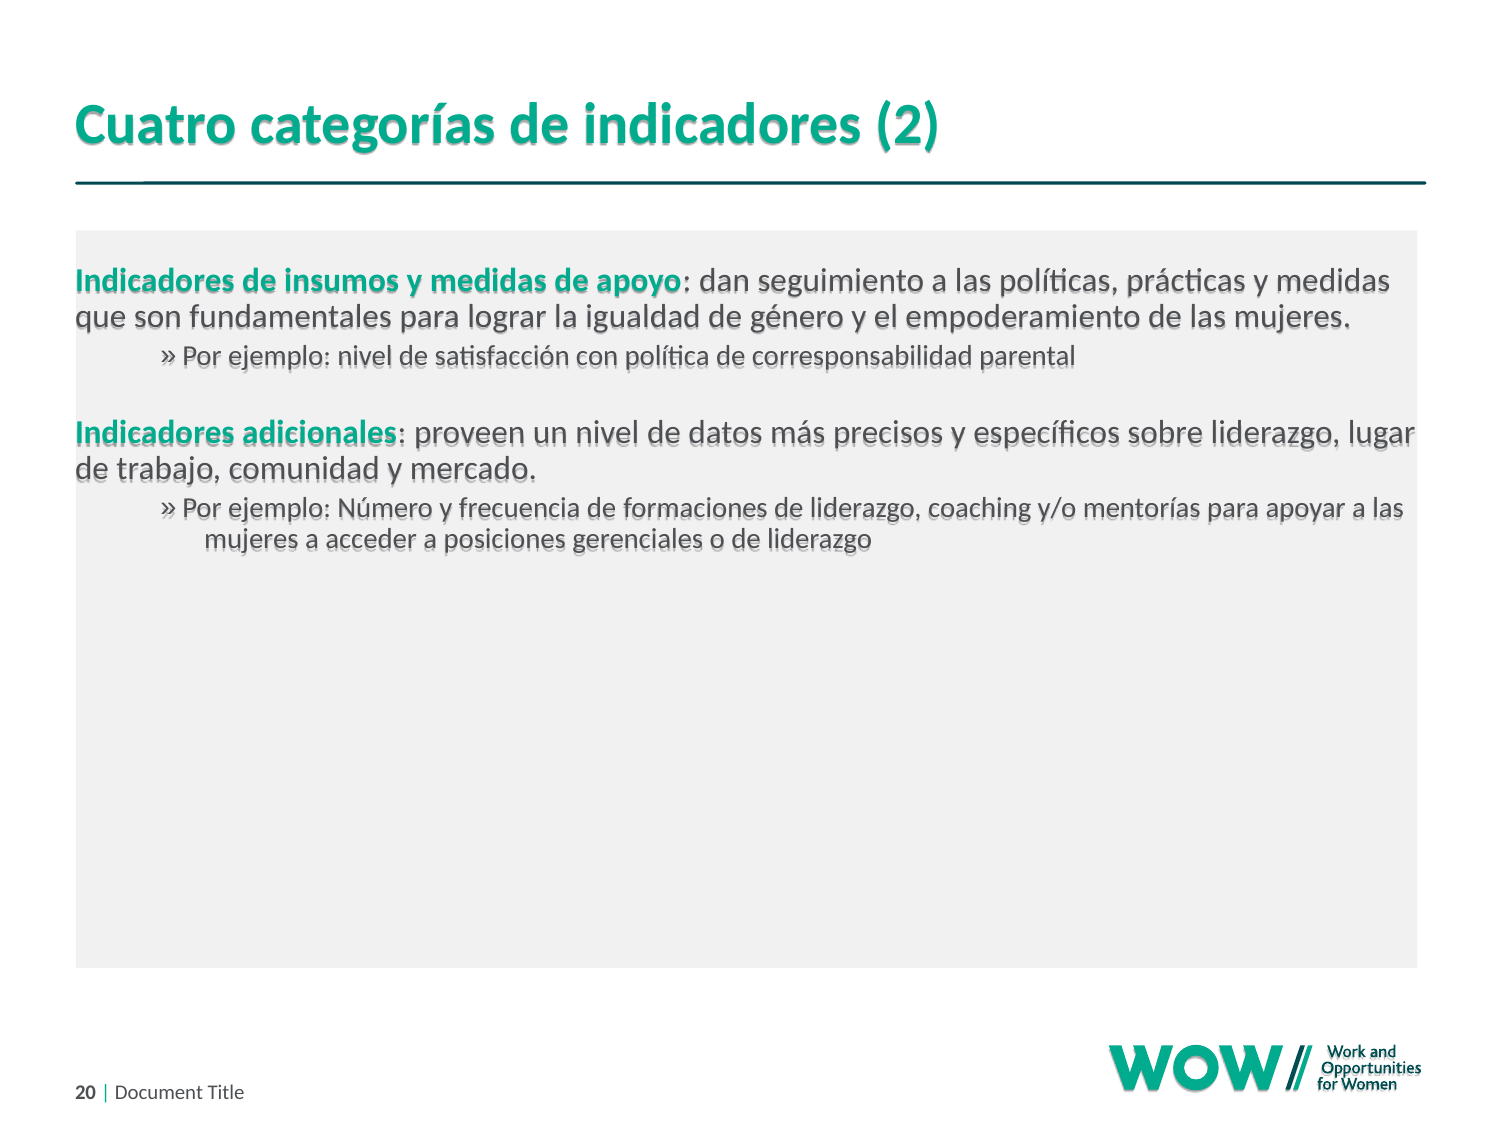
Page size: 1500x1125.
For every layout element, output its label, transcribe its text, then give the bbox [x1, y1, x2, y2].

list Indicadores de insumos y medidas de apoyo: dan seguimiento a las políticas, prácticas y medidas que son fundamentales para lograr la igualdad de género y el empoderamiento de las mujeres. Por ejemplo: nivel de satisfacción con política de corresponsabilidad parental Indicadores adicionales: proveen un nivel de datos más precisos y específicos sobre liderazgo, lugar de trabajo, comunidad y mercado. Por ejemplo: Número y frecuencia de formaciones de liderazgo, coaching y/o mentorías para apoyar a las mujeres a acceder a posiciones gerenciales o de liderazgo [130, 288, 1356, 955]
text_box 20 | Document Title [75, 1045, 426, 1106]
text_box [75, 230, 1418, 968]
title Cuatro categorías de indicadores (2) [75, 41, 1424, 156]
